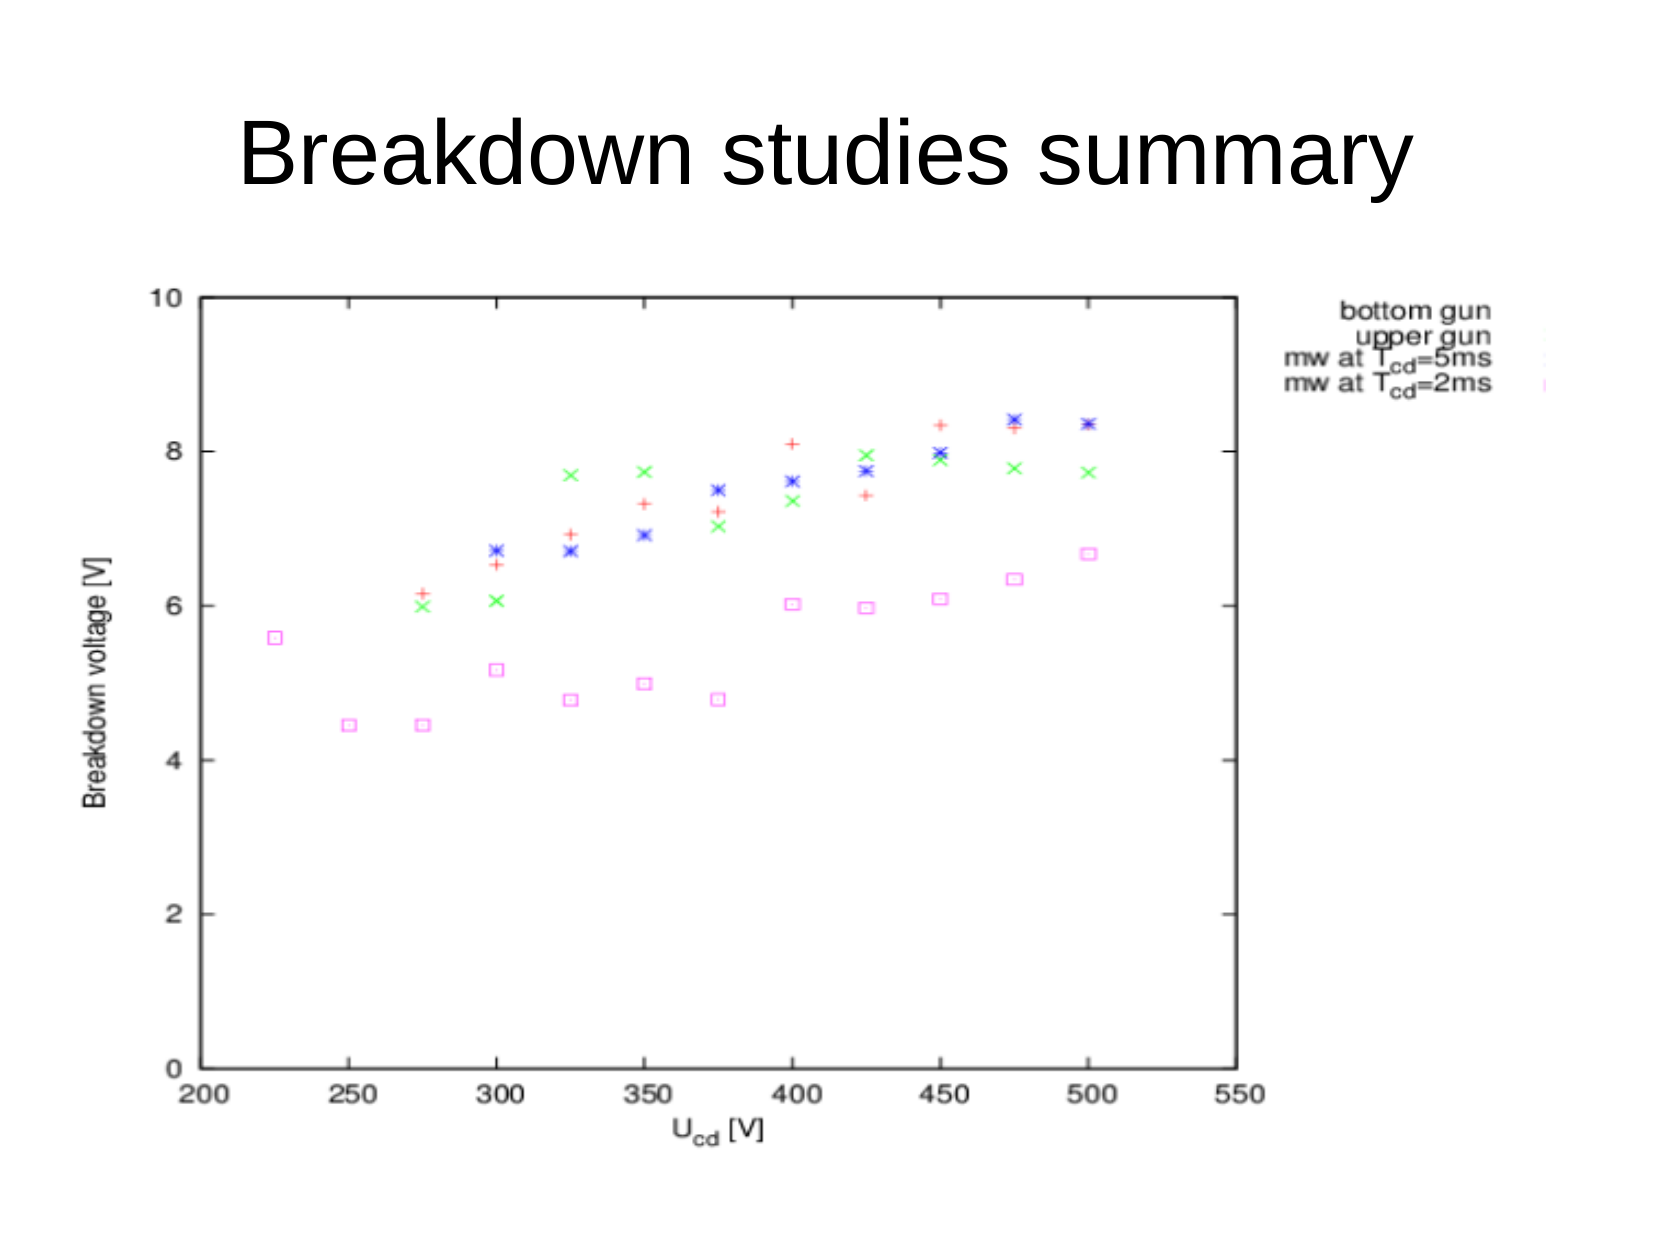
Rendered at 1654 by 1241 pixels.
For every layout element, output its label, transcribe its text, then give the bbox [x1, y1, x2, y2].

picture [75, 269, 1546, 1216]
title Breakdown studies summary [82, 49, 1571, 257]
